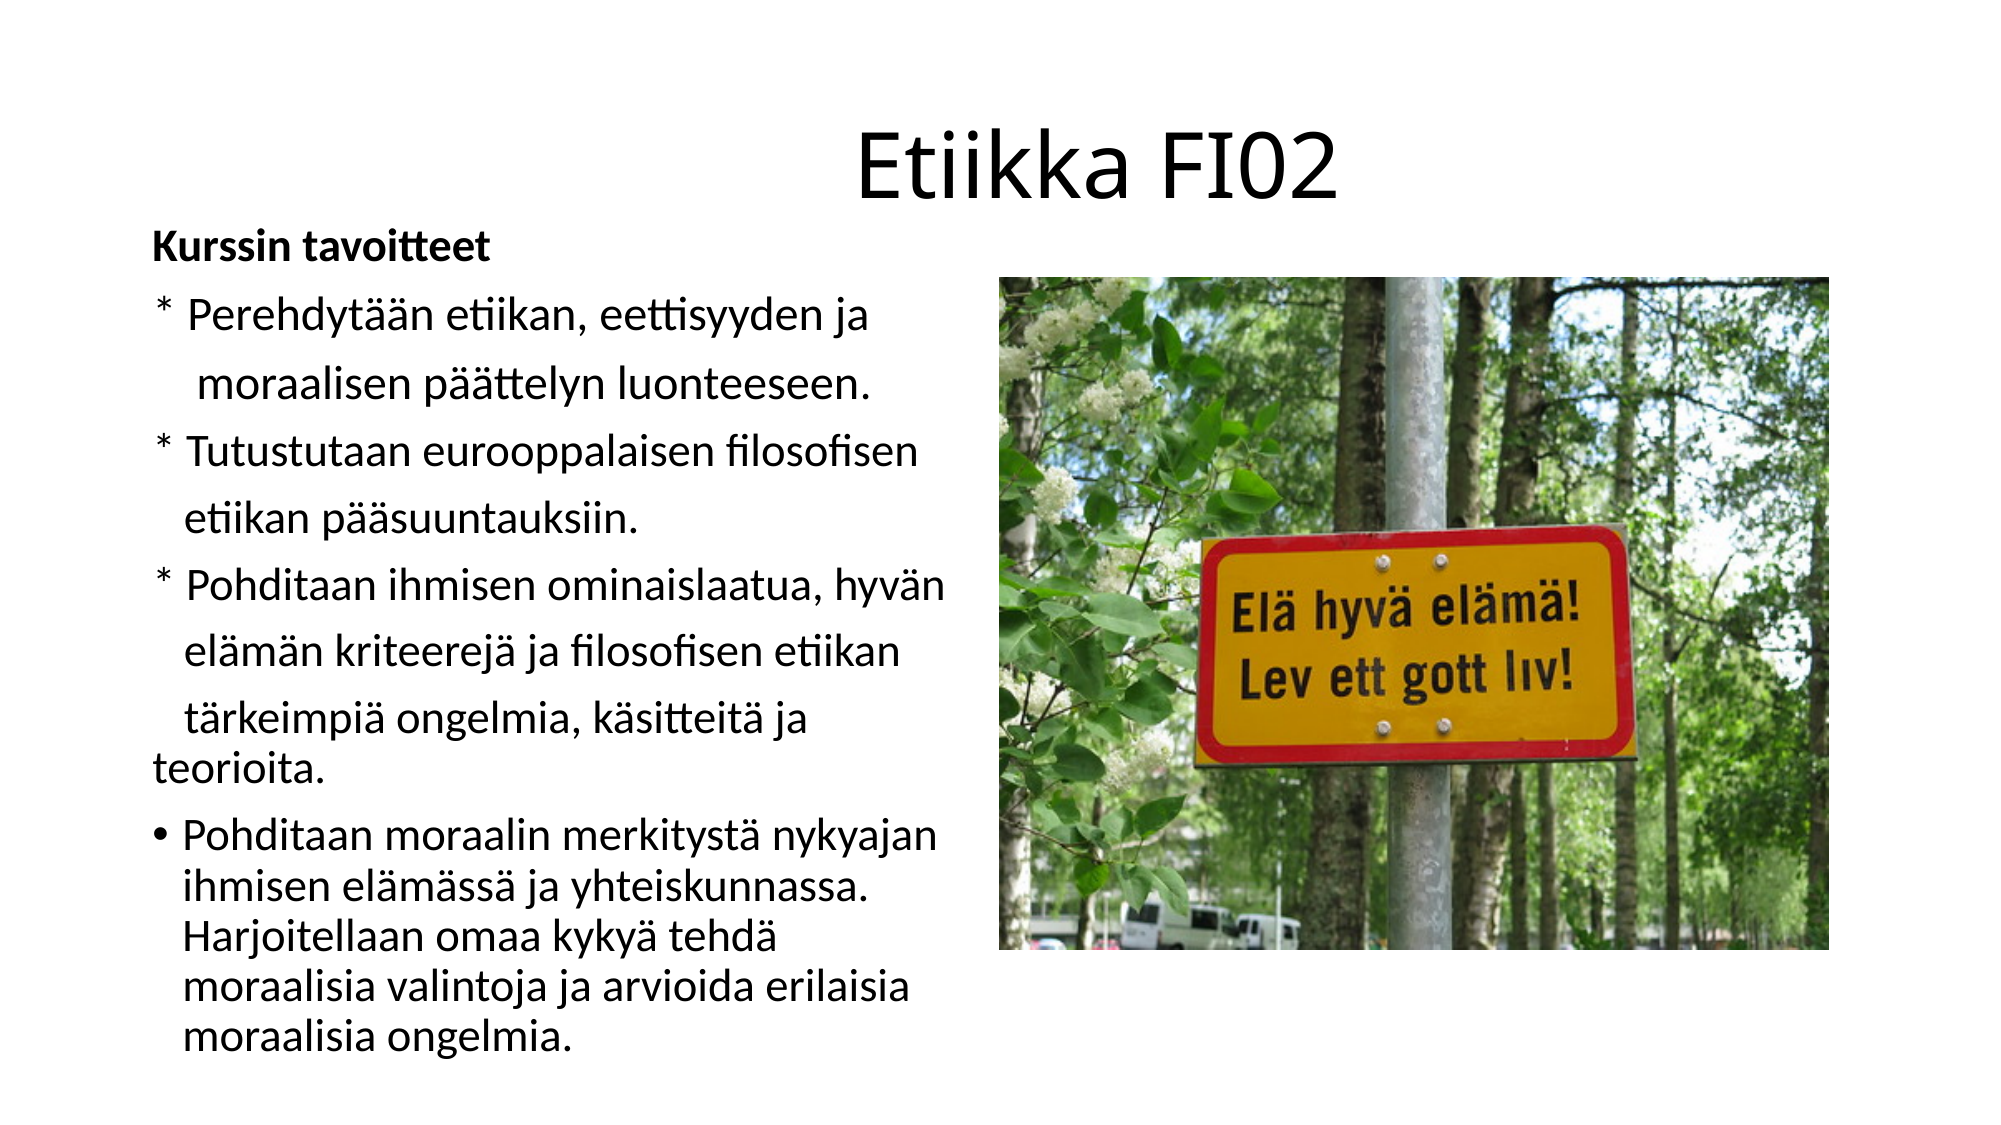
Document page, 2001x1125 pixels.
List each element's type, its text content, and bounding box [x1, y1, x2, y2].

list Kurssin tavoitteet * Perehdytään etiikan, eettisyyden ja moraalisen päättelyn luonteeseen. * Tutustutaan eurooppalaisen filosofisen etiikan pääsuuntauksiin. * Pohditaan ihmisen ominaislaatua, hyvän elämän kriteerejä ja filosofisen etiikan tärkeimpiä ongelmia, käsitteitä ja teorioita. Pohditaan moraalin merkitystä nykyajan ihmisen elämässä ja yhteiskunnassa. Harjoitellaan omaa kykyä tehdä moraalisia valintoja ja arvioida erilaisia moraalisia ongelmia. [137, 214, 988, 1079]
title Etiikka FI02 [150, 59, 1875, 278]
picture [999, 277, 1829, 950]
